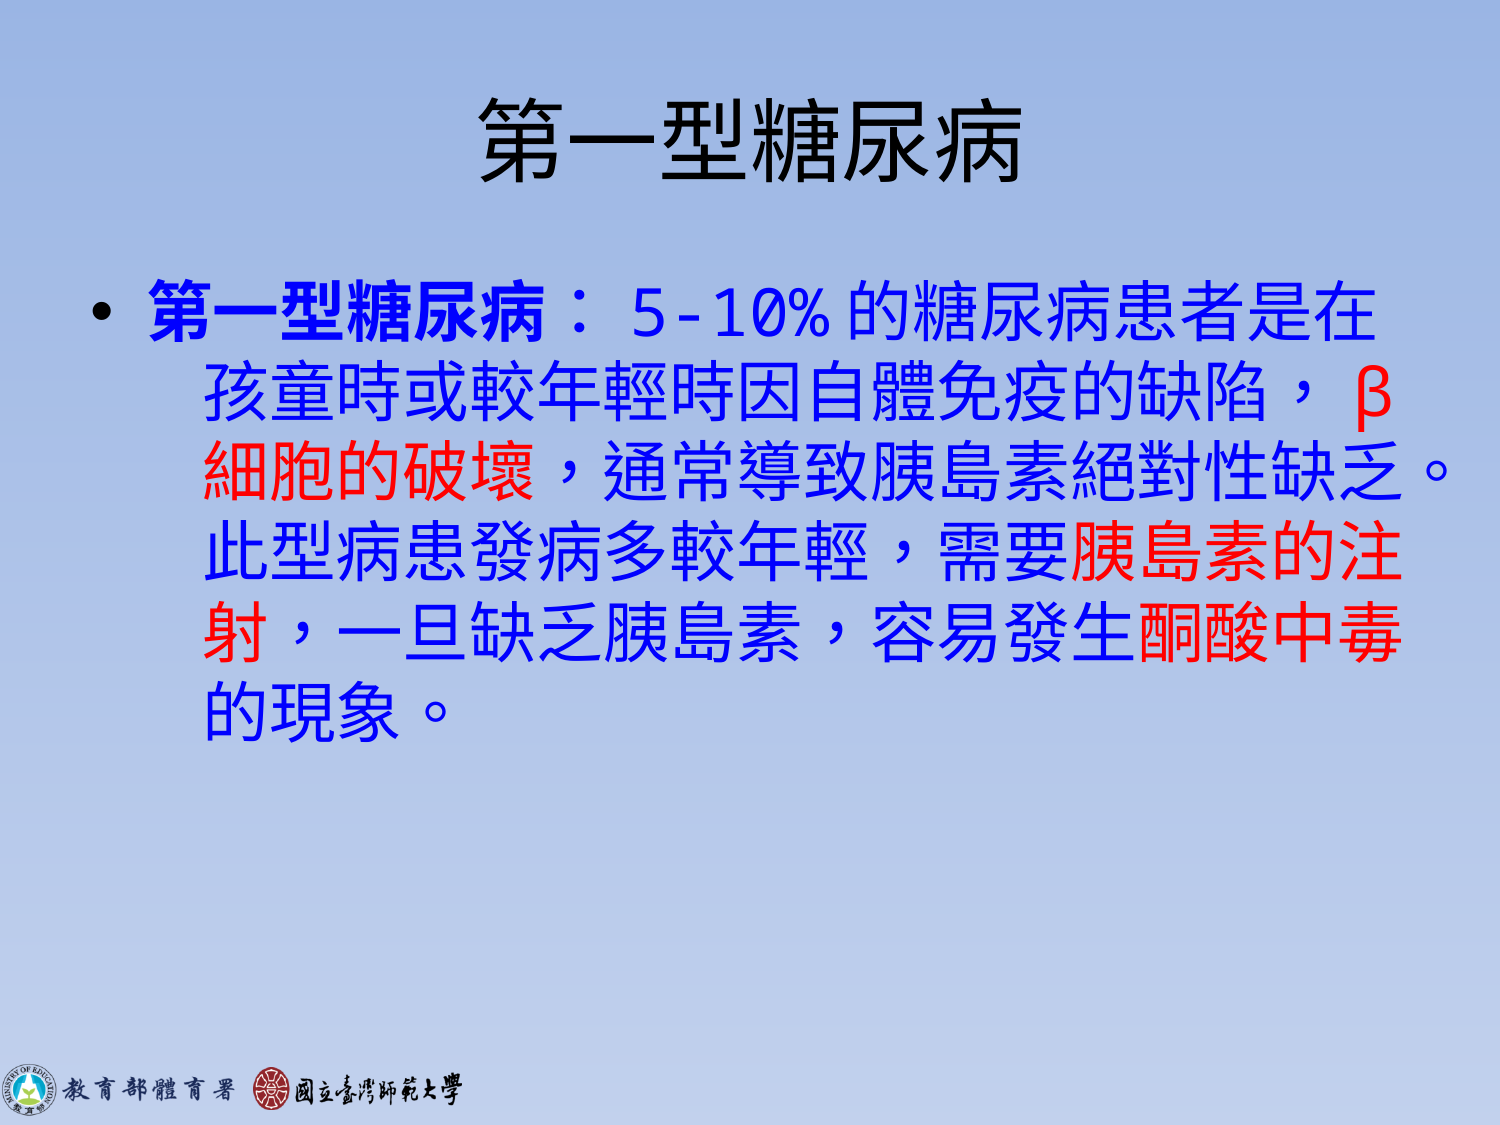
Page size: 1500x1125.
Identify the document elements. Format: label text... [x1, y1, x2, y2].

list 第一型糖尿病：5-10%的糖尿病患者是在孩童時或較年輕時因自體免疫的缺陷，β細胞的破壞，通常導致胰島素絕對性缺乏。此型病患發病多較年輕，需要胰島素的注射，一旦缺乏胰島素，容易發生酮酸中毒的現象。 [75, 262, 1426, 1005]
title 第一型糖尿病 [75, 45, 1426, 233]
